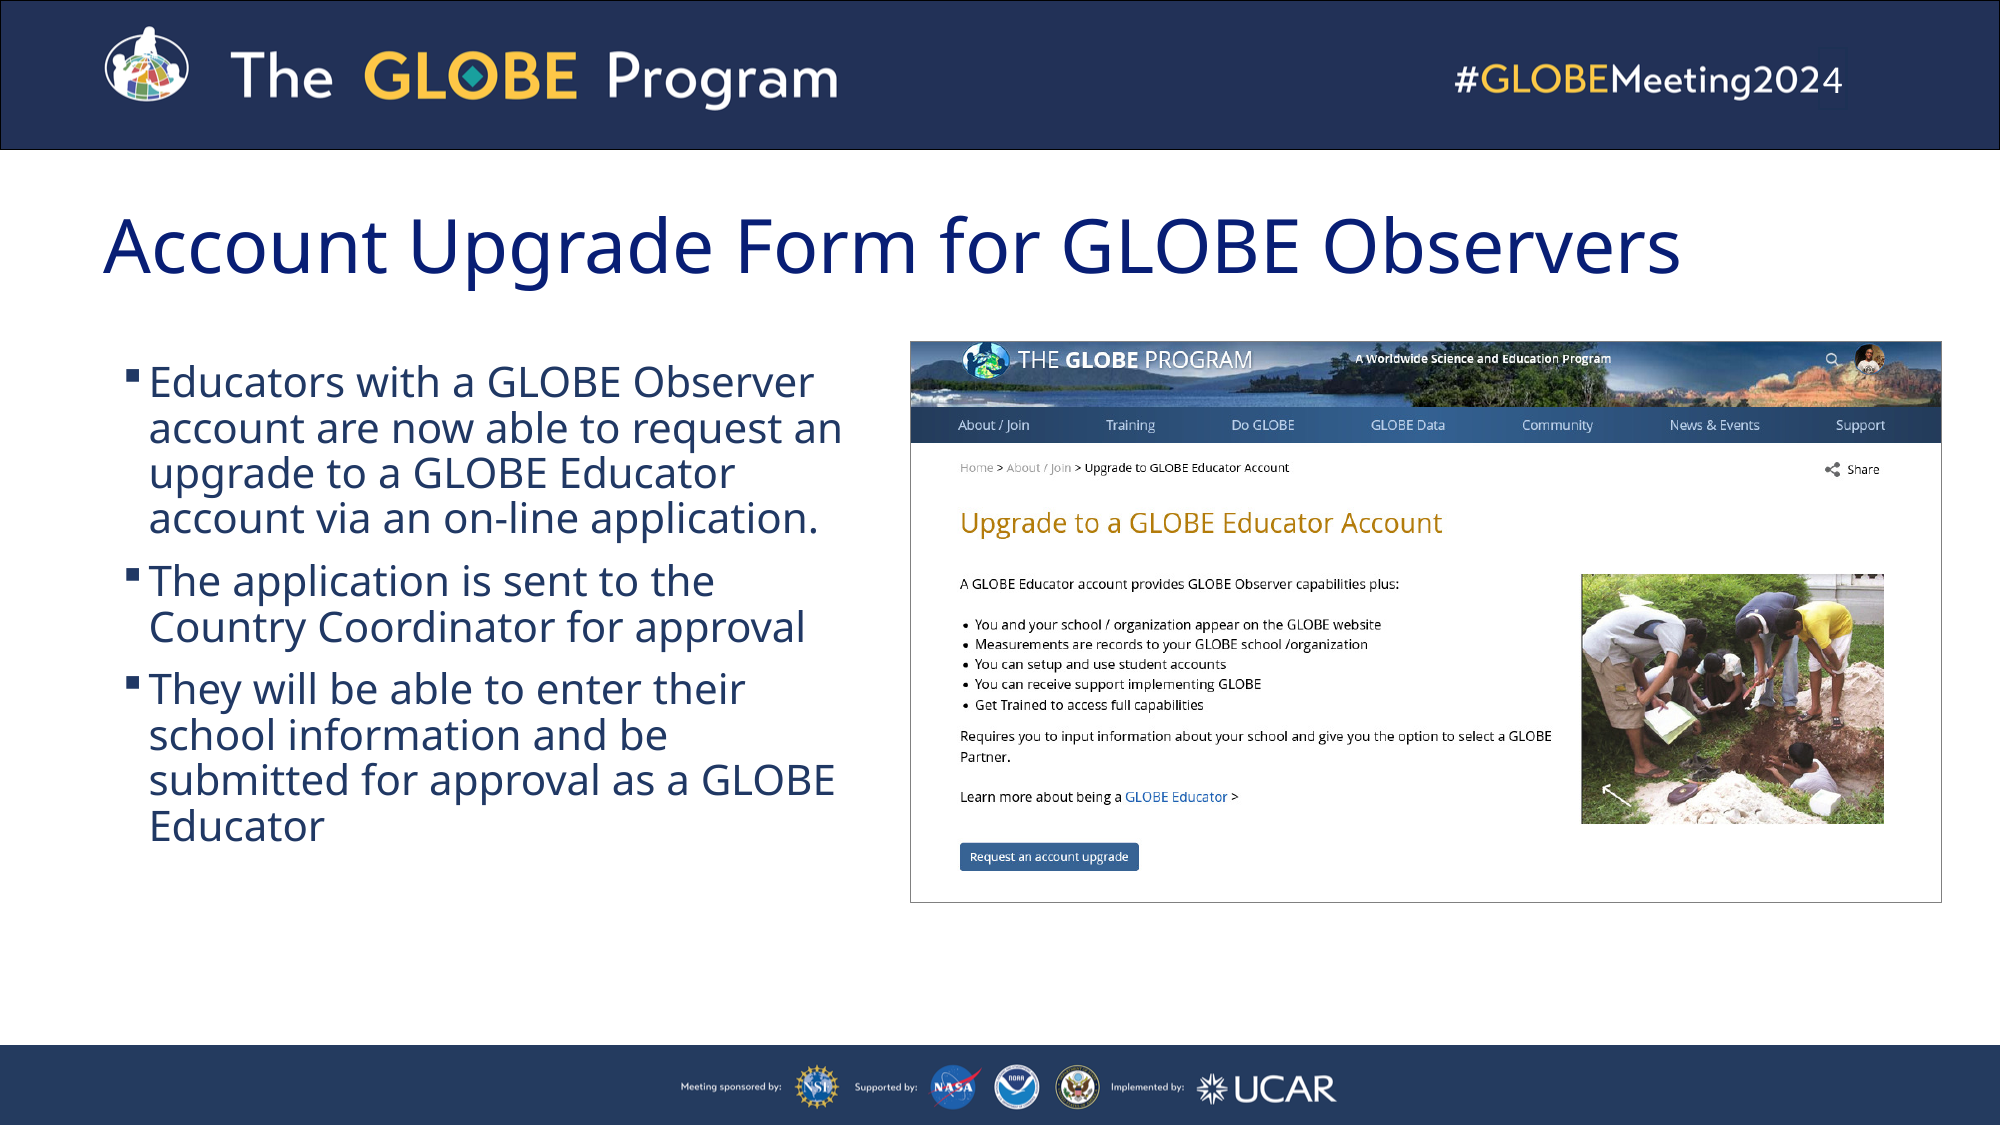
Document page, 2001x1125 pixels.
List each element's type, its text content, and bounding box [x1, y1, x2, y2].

list Educators with a GLOBE Observer account are now able to request an upgrade to a GLOBE Educator account via an on-line application. The application is sent to the Country Coordinator for approval They will be able to enter their school information and be submitted for approval as a GLOBE Educator [107, 353, 860, 911]
text_box Account Upgrade Form for GLOBE Observers [88, 201, 1805, 285]
picture [1, 1, 1999, 149]
picture [910, 341, 1942, 903]
picture [0, 1045, 2000, 1125]
